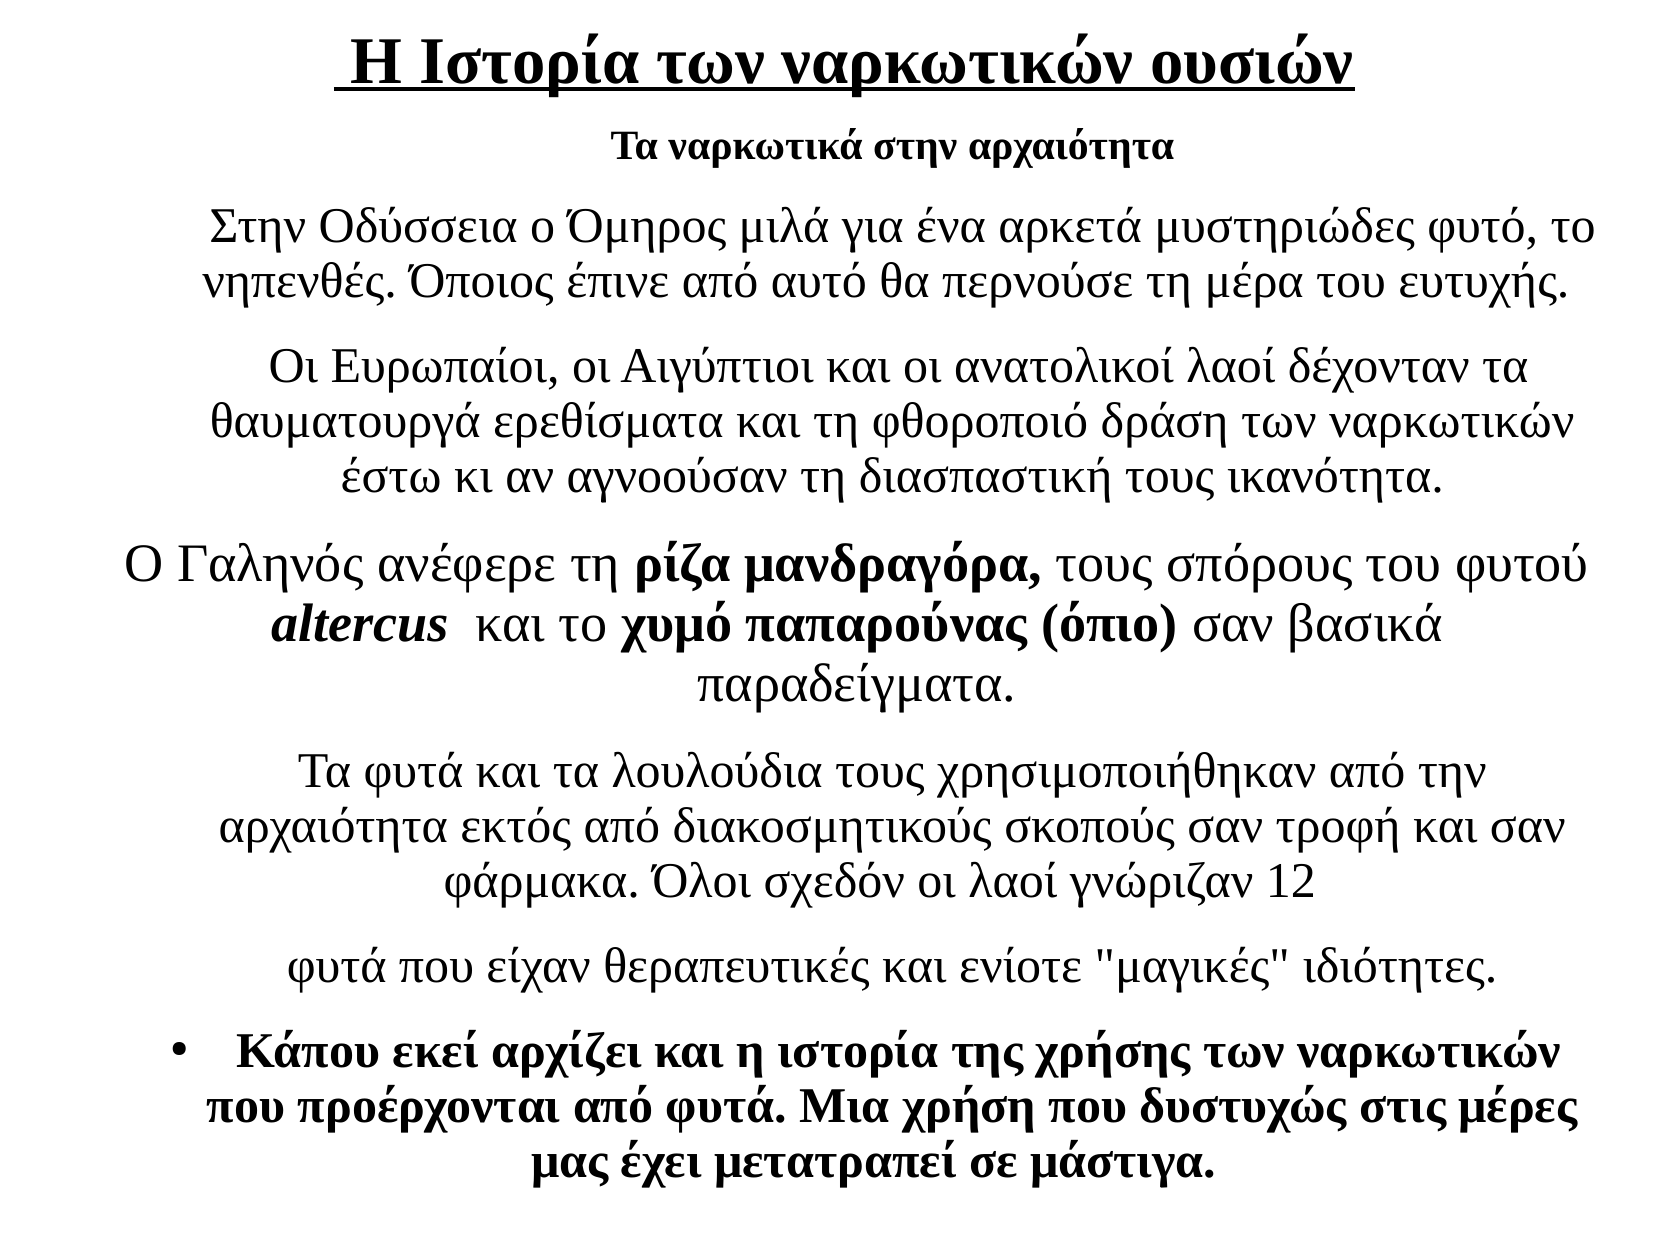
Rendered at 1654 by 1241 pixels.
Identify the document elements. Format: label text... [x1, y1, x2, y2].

list Τα ναρκωτικά στην αρχαιότητα Στην Οδύσσεια ο Όμηρος μιλά για ένα αρκετά μυστηριώδες φυτό, το νηπενθές. Όποιος έπινε από αυτό θα περνούσε τη μέρα του ευτυχής. Οι Ευρωπαίοι, οι Αιγύπτιοι και οι ανατολικοί λαοί δέχονταν τα θαυματουργά ερεθίσματα και τη φθοροποιό δράση των ναρκωτικών έστω κι αν αγνοούσαν τη διασπαστική τους ικανότητα. Ο Γαληνός ανέφερε τη ρίζα μανδραγόρα, τους σπόρους του φυτού altercus και το χυμό παπαρούνας (όπιο) σαν βασικά παραδείγματα. Τα φυτά και τα λουλούδια τους χρησιμοποιήθηκαν από την αρχαιότητα εκτός από διακοσμητικούς σκοπούς σαν τροφή και σαν φάρμακα. Όλοι σχεδόν οι λαοί γνώριζαν 12 φυτά που είχαν θεραπευτικές και ενίοτε "μαγικές" ιδιότητες. Κάπου εκεί αρχίζει και η ιστορία της χρήσης των ναρκωτικών που προέρχονται από φυτά. Μια χρήση που δυστυχώς στις μέρες μας έχει μετατραπεί σε μάστιγα. [112, 121, 1602, 1228]
title Η Ιστορία των ναρκωτικών ουσιών [82, 0, 1571, 122]
